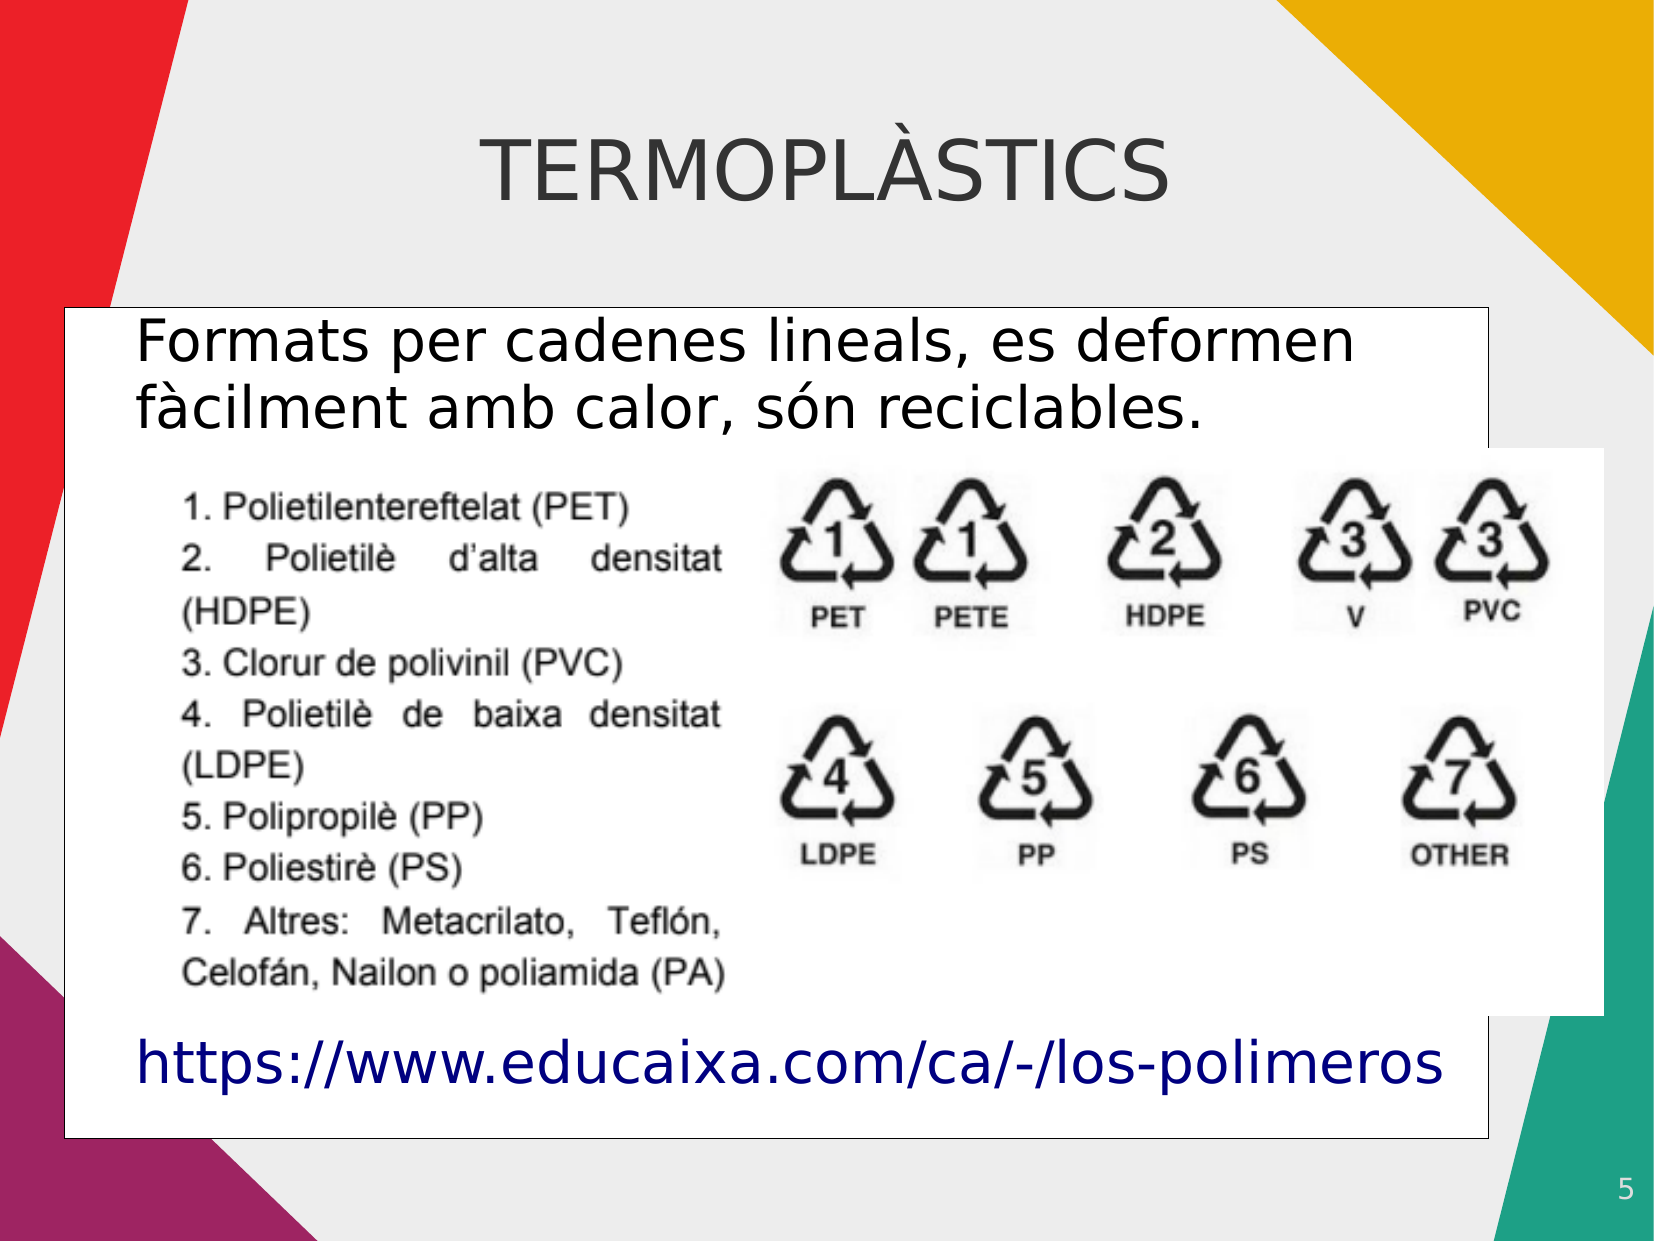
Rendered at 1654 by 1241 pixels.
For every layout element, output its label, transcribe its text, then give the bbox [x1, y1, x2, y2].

title TERMOPLÀSTICS [114, 73, 1539, 271]
list Formats per cadenes lineals, es deformen fàcilment amb calor, són reciclables. https://www.educaixa.com/ca/-/los-polimeros [64, 307, 1489, 1139]
picture [141, 448, 1604, 1016]
